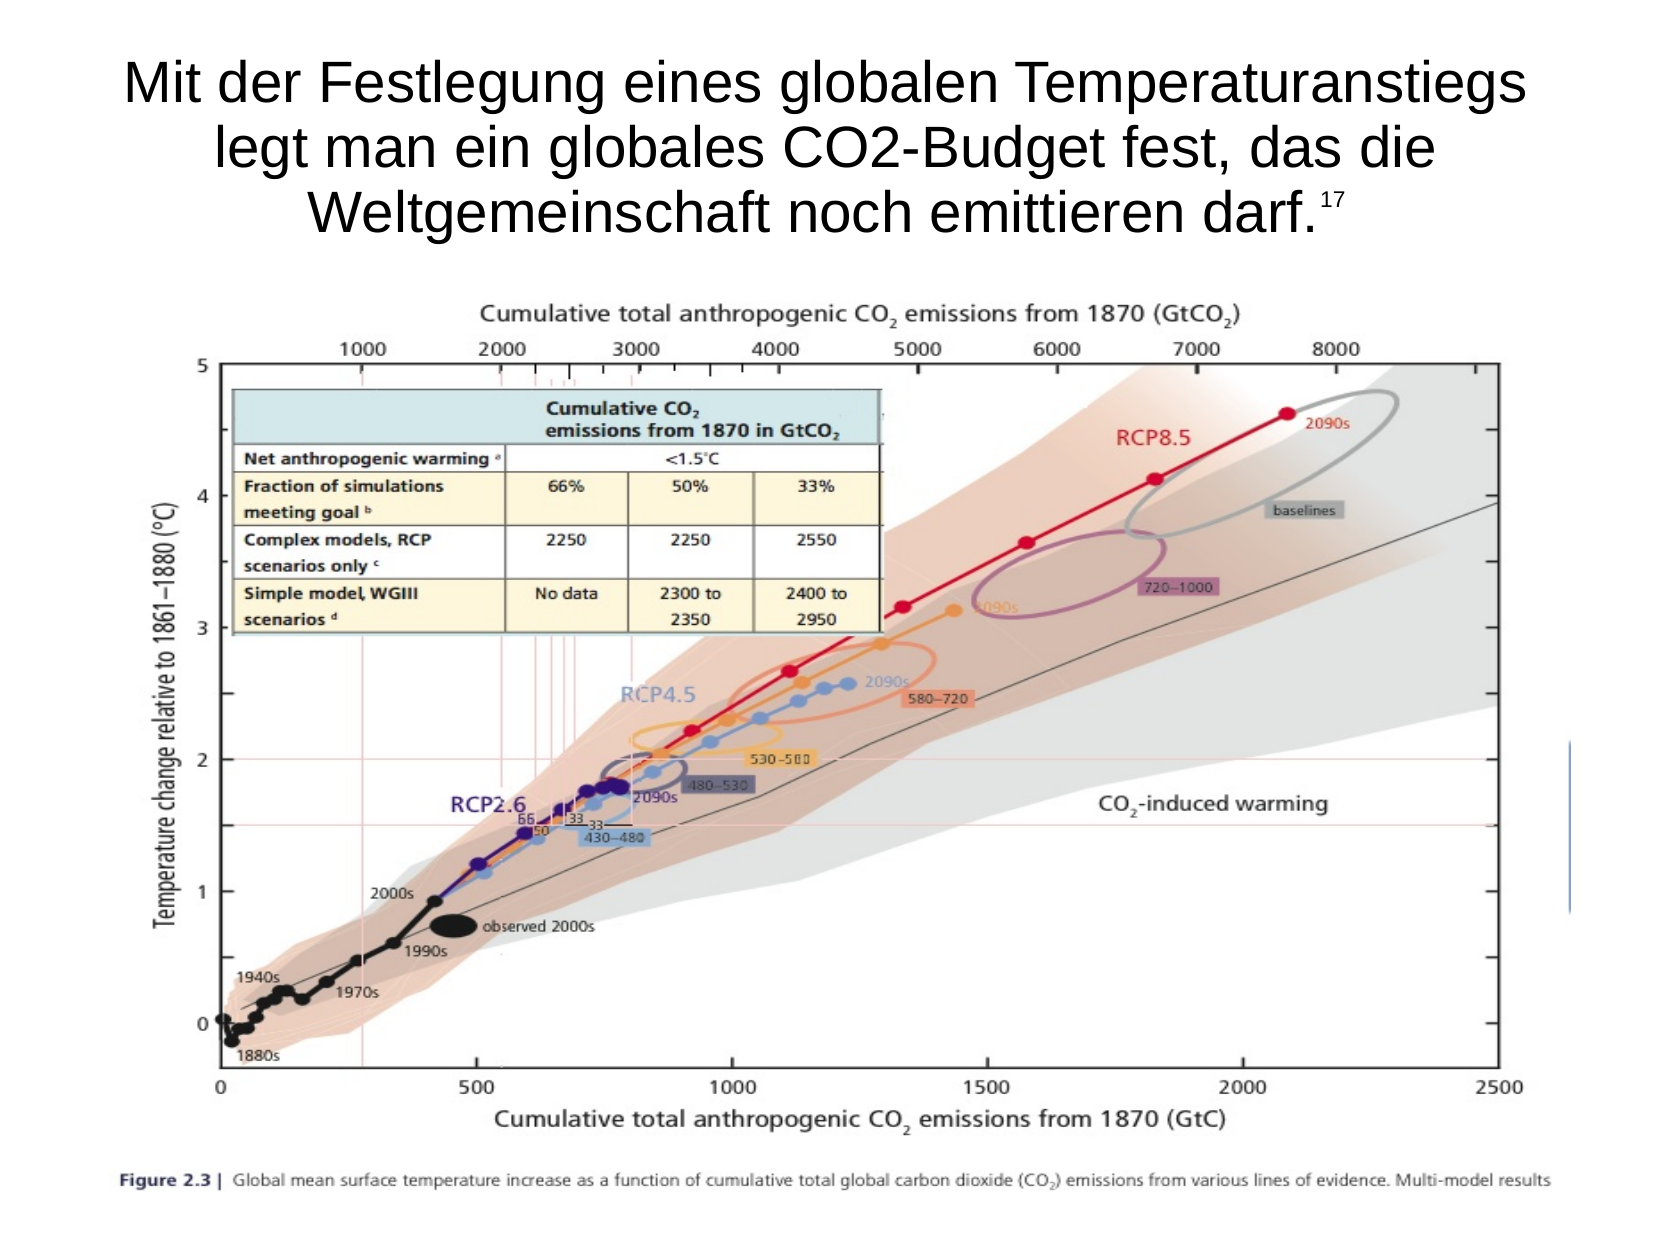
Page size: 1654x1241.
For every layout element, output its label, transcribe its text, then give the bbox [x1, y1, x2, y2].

title Mit der Festlegung eines globalen Temperaturanstiegs legt man ein globales CO2-Budget fest, das die Weltgemeinschaft noch emittieren darf.17 [82, 49, 1571, 257]
picture [82, 290, 1571, 1193]
